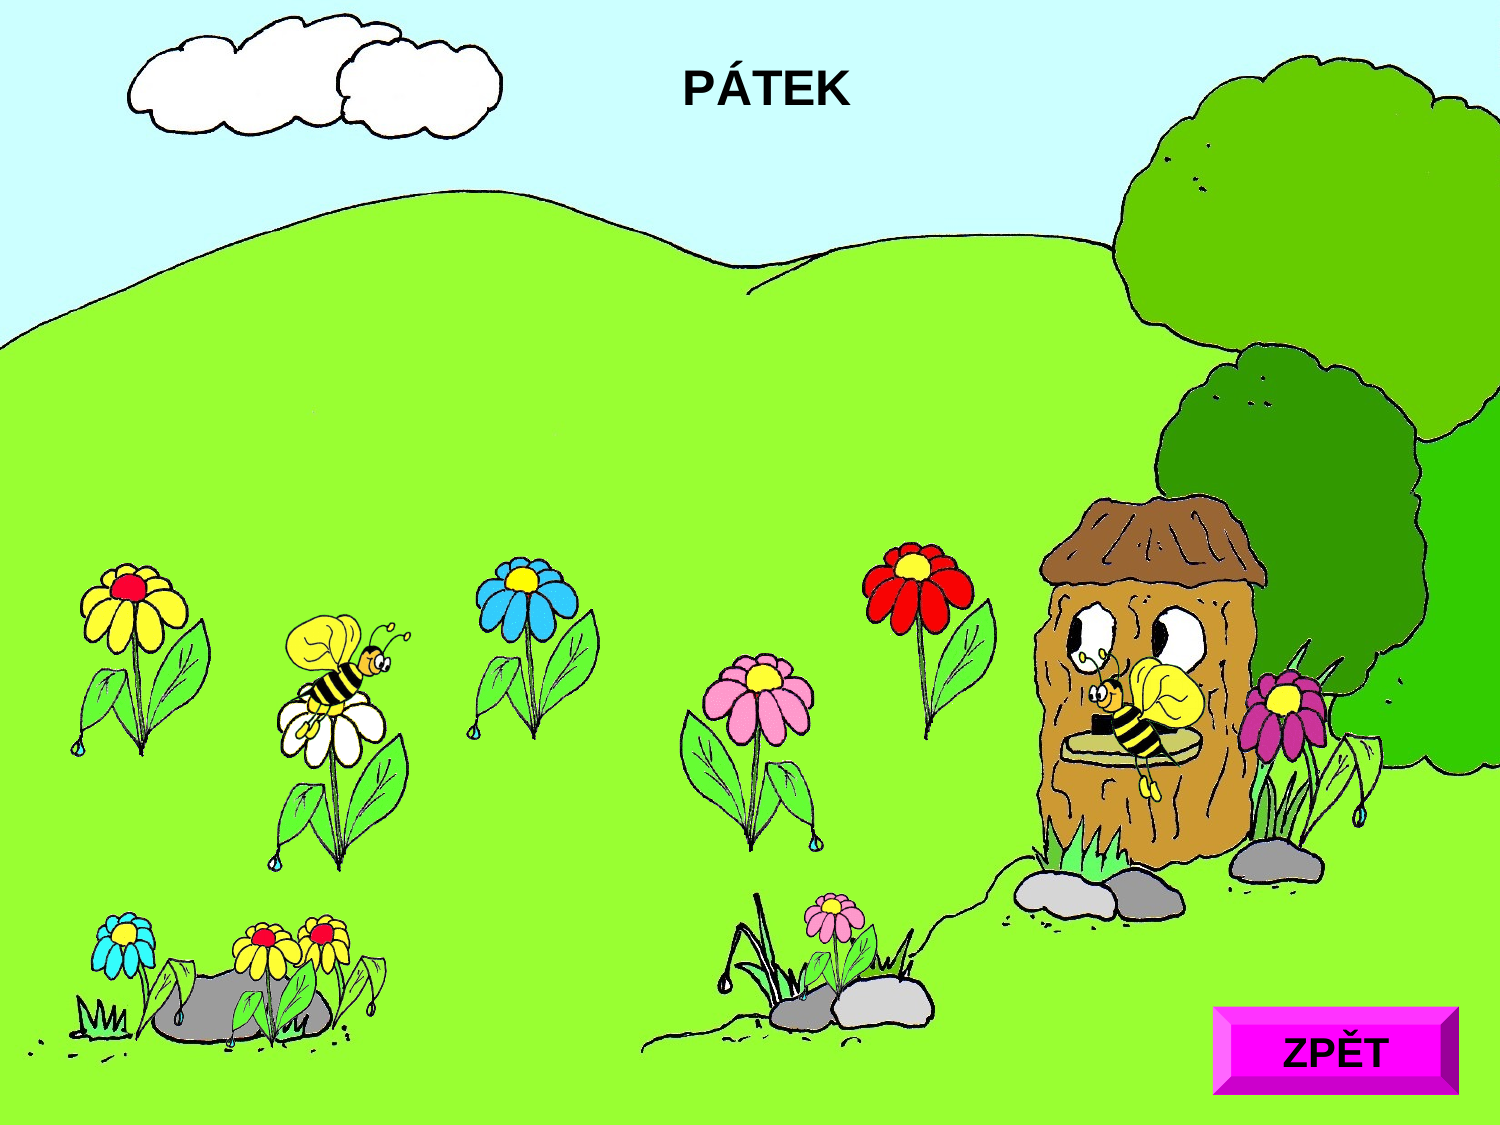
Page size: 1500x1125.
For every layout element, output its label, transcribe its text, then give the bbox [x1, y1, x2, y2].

text_box ZPĚT [1232, 1025, 1440, 1076]
text_box PÁTEK [573, 47, 961, 124]
picture [0, 0, 1500, 1125]
